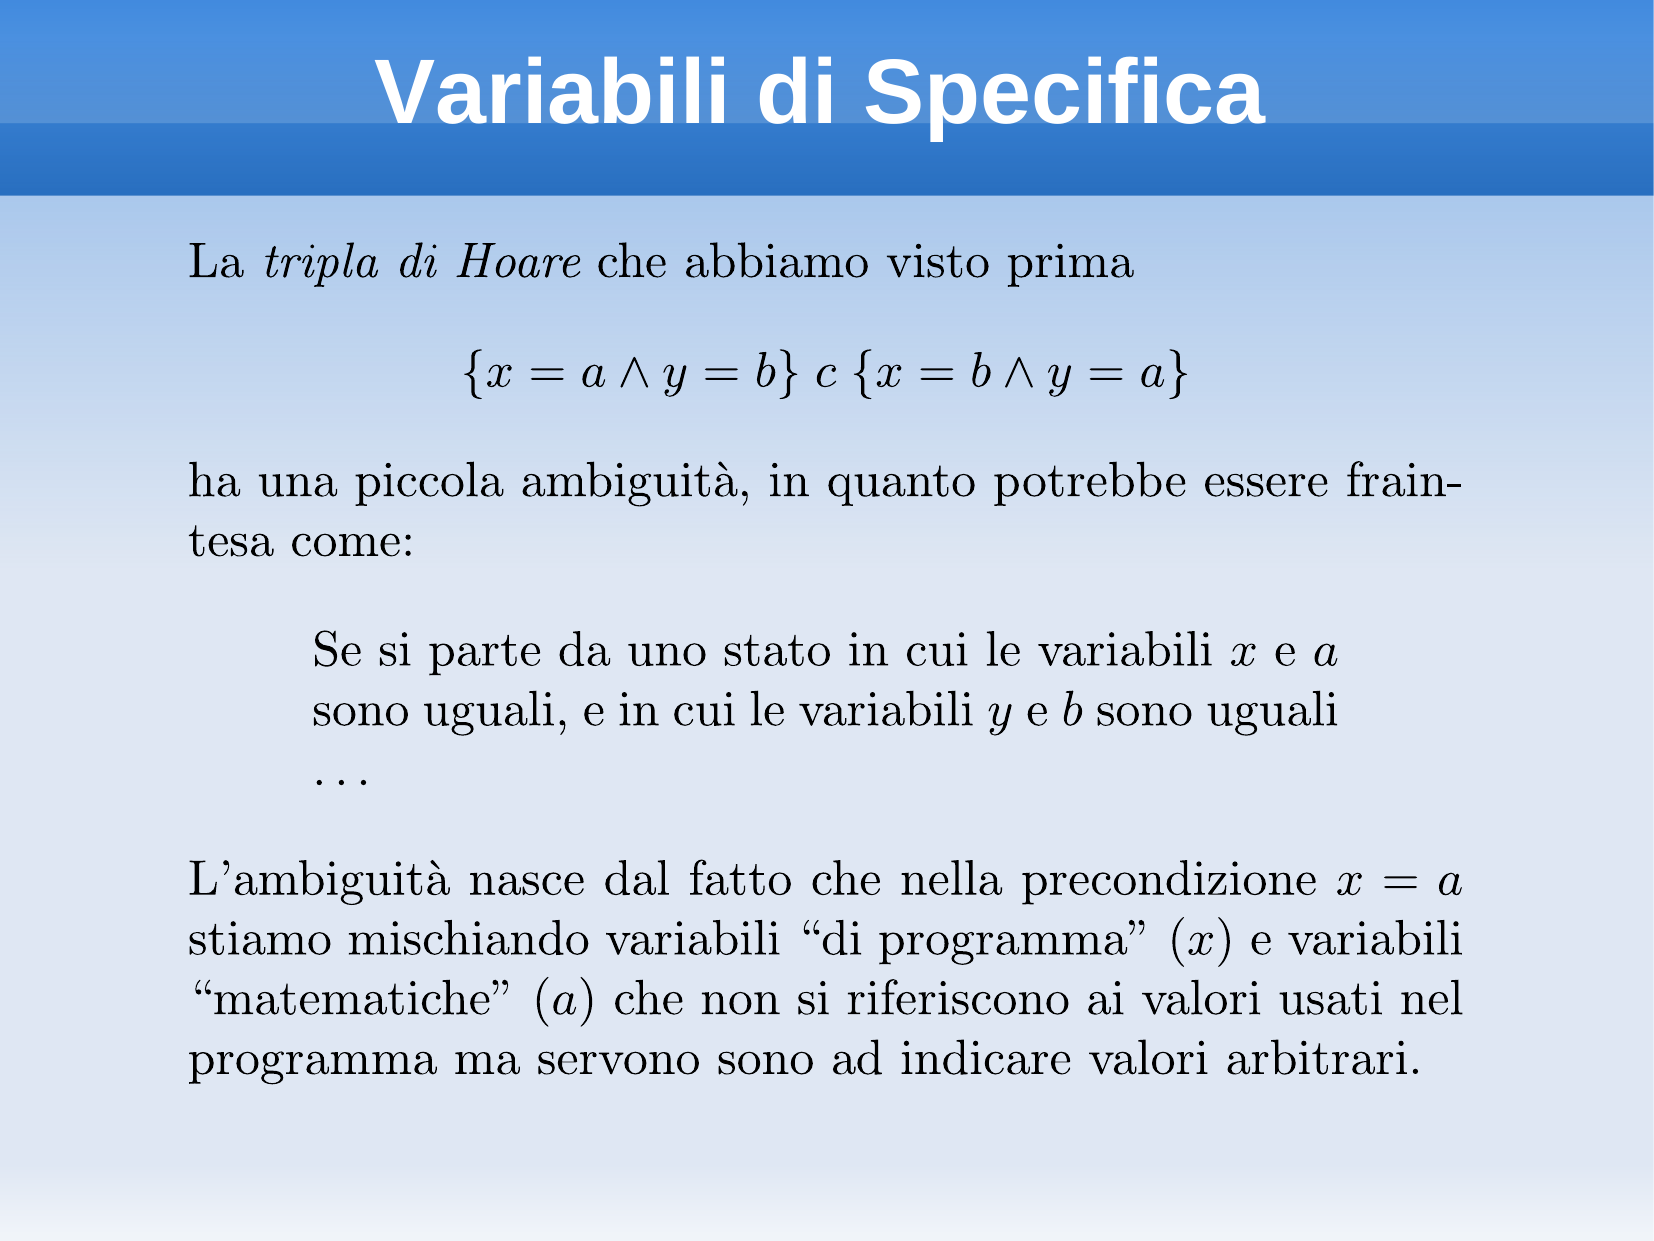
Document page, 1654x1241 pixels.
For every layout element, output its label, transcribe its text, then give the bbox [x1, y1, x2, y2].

text_box [187, 242, 1464, 1085]
picture [0, 0, 1654, 1241]
title Variabili di Specifica [76, 0, 1565, 188]
